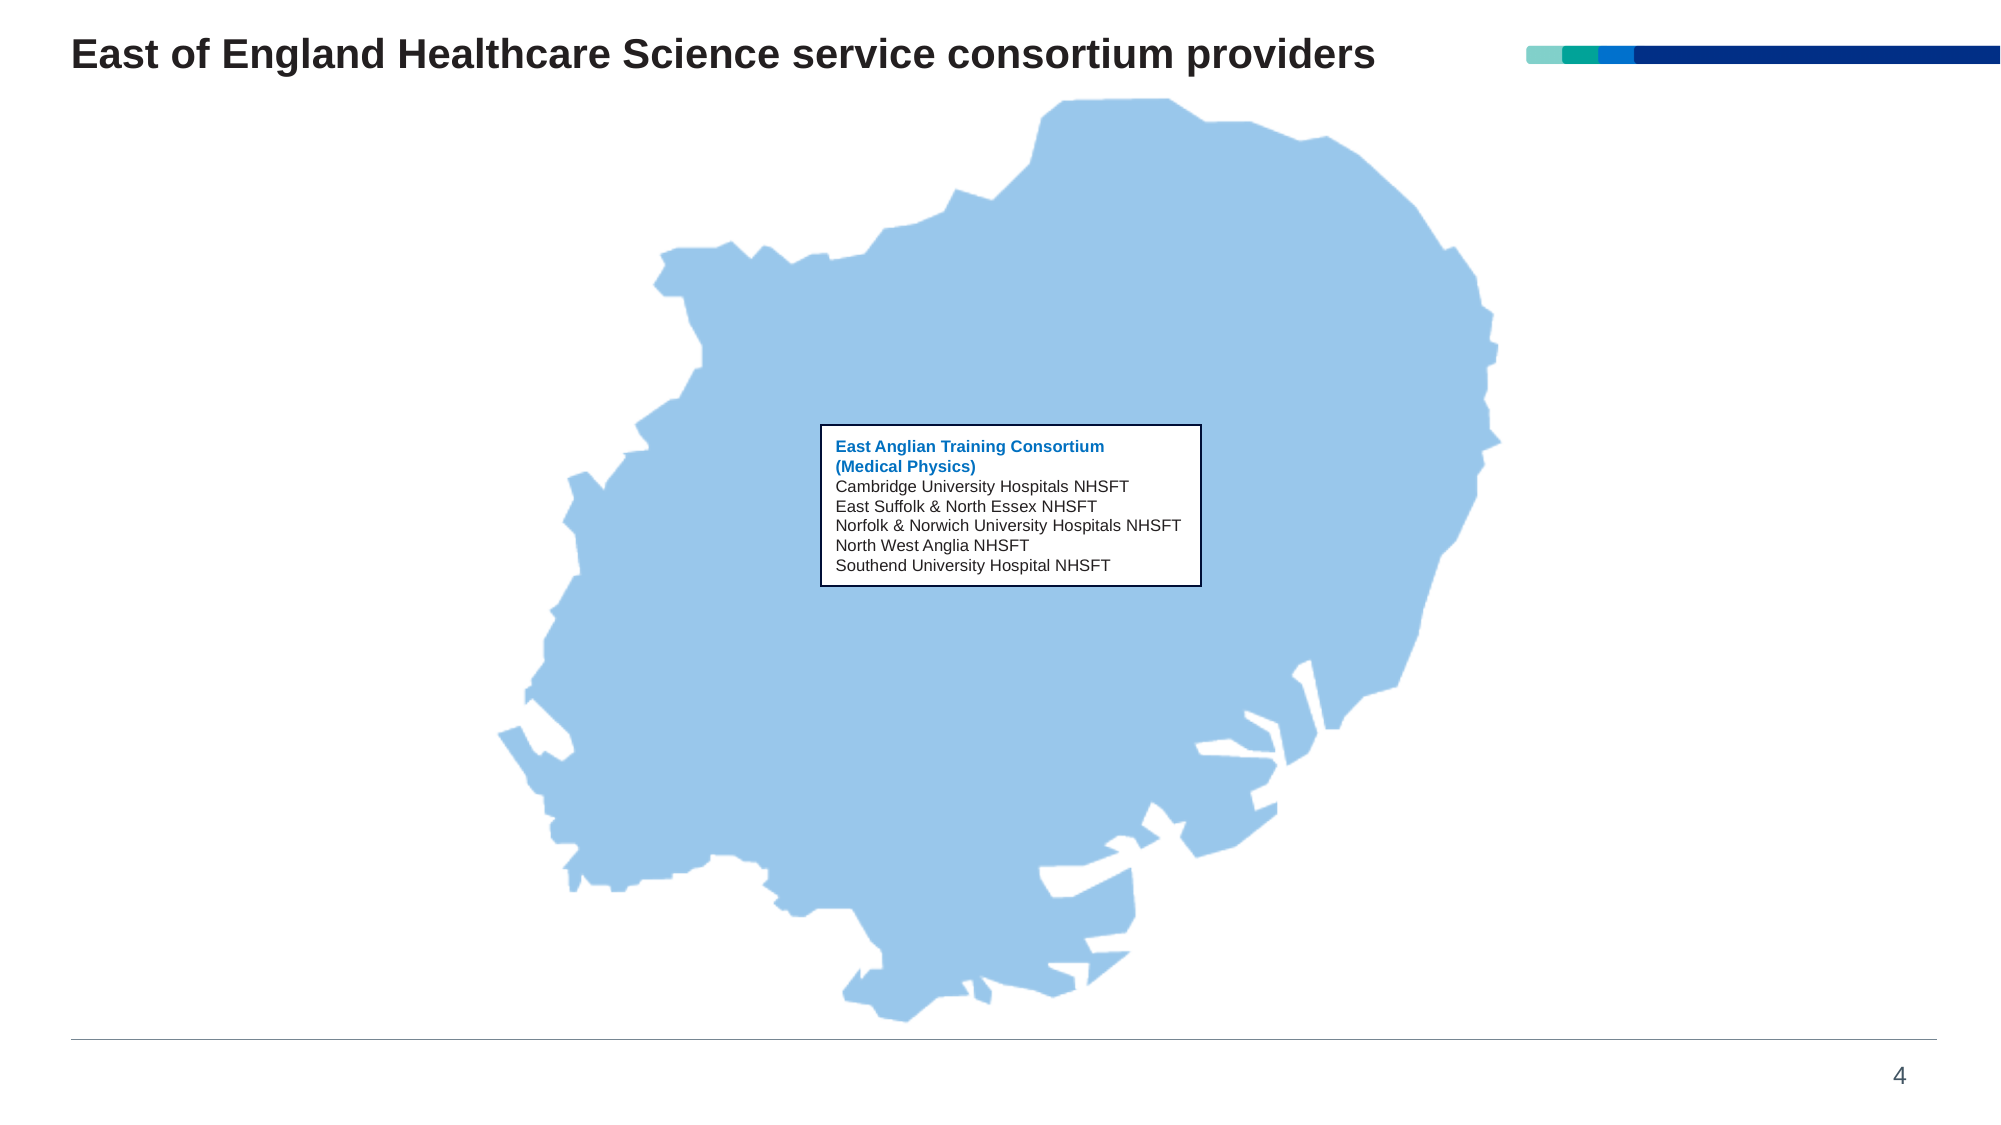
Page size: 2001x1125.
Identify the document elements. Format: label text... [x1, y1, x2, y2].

text_box East Anglian Training Consortium (Medical Physics) Cambridge University Hospitals NHSFT East Suffolk & North Essex NHSFT Norfolk & Norwich University Hospitals NHSFT North West Anglia NHSFT Southend University Hospital NHSFT [821, 425, 1201, 586]
picture [478, 84, 1522, 1041]
title East of England Healthcare Science service consortium providers [70, 32, 1513, 79]
